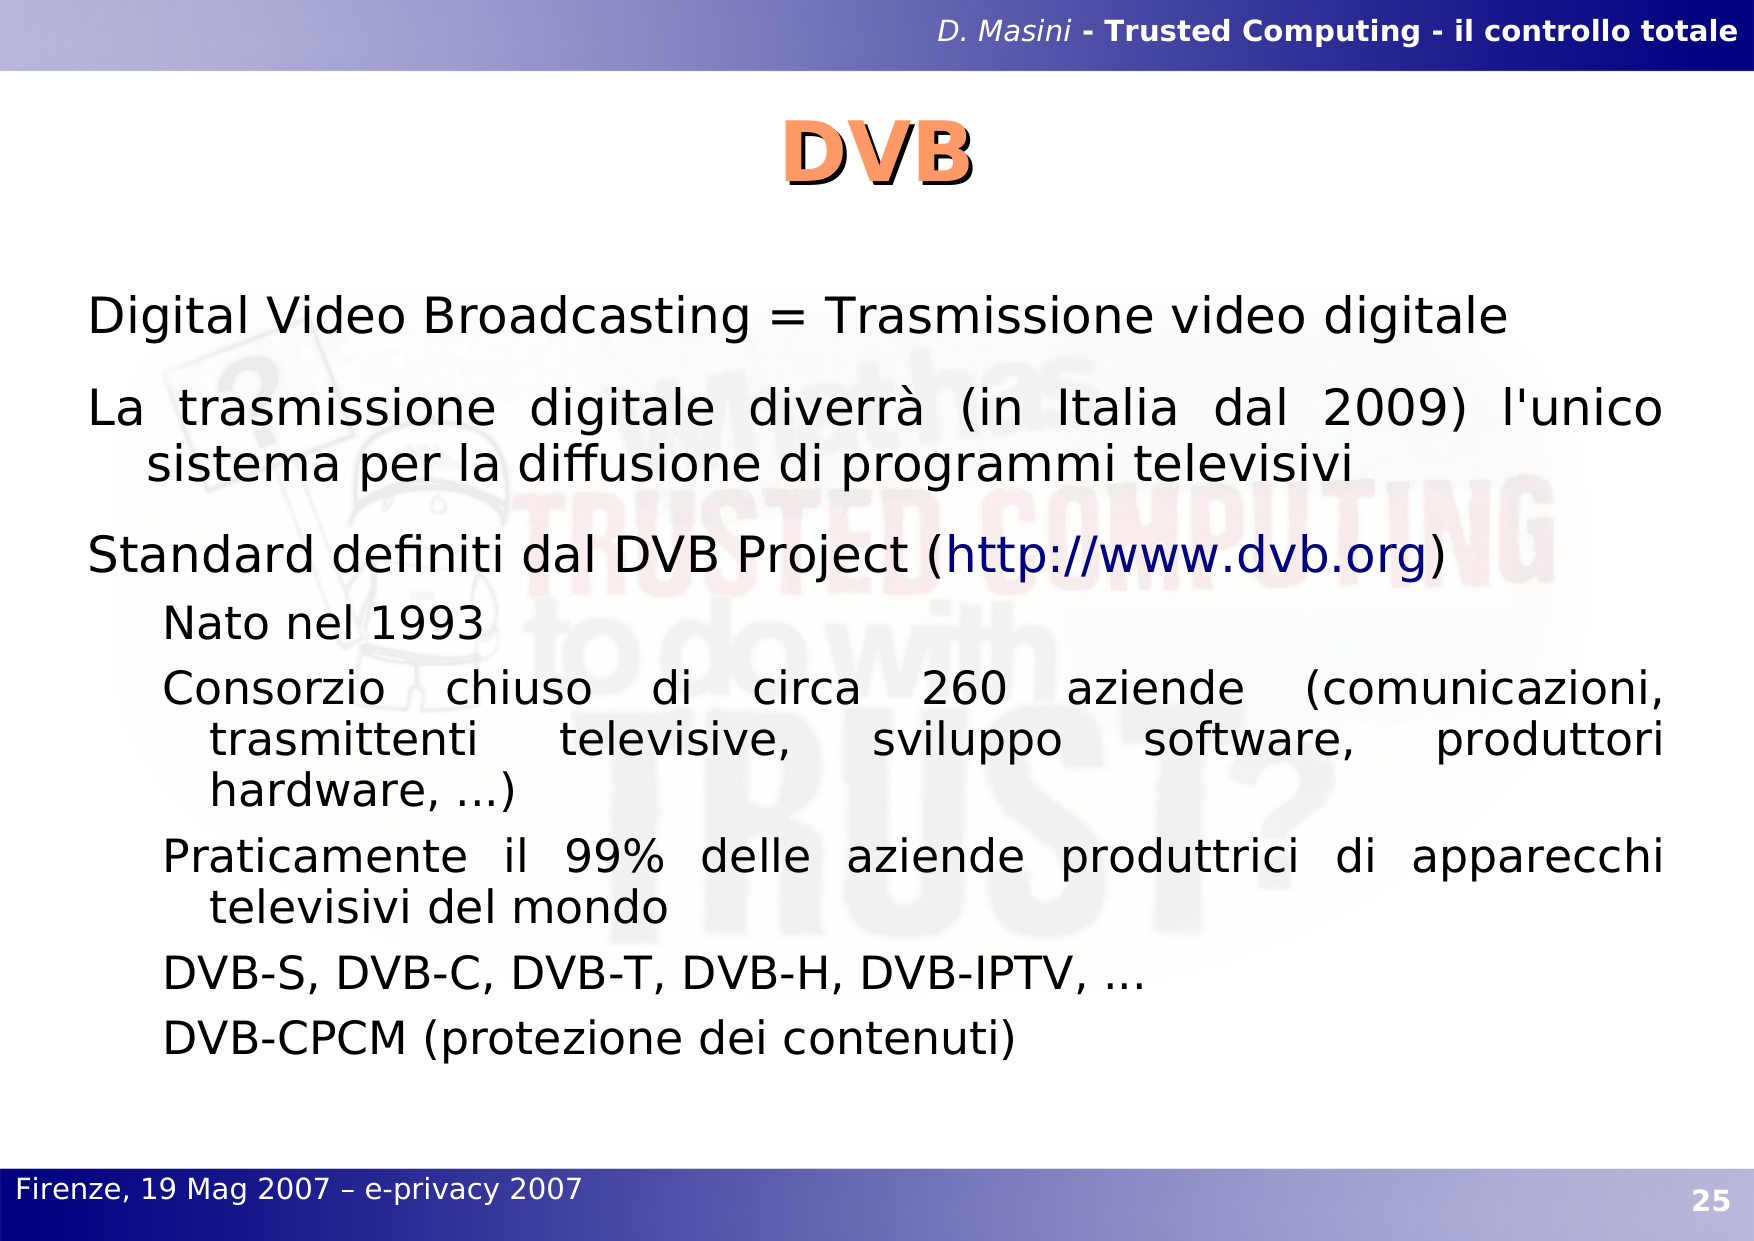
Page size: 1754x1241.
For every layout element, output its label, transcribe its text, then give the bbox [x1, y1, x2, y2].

title DVB [87, 49, 1667, 257]
list Digital Video Broadcasting = Trasmissione video digitale La trasmissione digitale diverrà (in Italia dal 2009) l'unico sistema per la diffusione di programmi televisivi Standard definiti dal DVB Project (http://www.dvb.org) Nato nel 1993 Consorzio chiuso di circa 260 aziende (comunicazioni, trasmittenti televisive, sviluppo software, produttori hardware, ...) Praticamente il 99% delle aziende produttrici di apparecchi televisivi del mondo DVB-S, DVB-C, DVB-T, DVB-H, DVB-IPTV, ... DVB-CPCM (protezione dei contenuti) [87, 289, 1667, 1108]
picture [0, 0, 1754, 1241]
